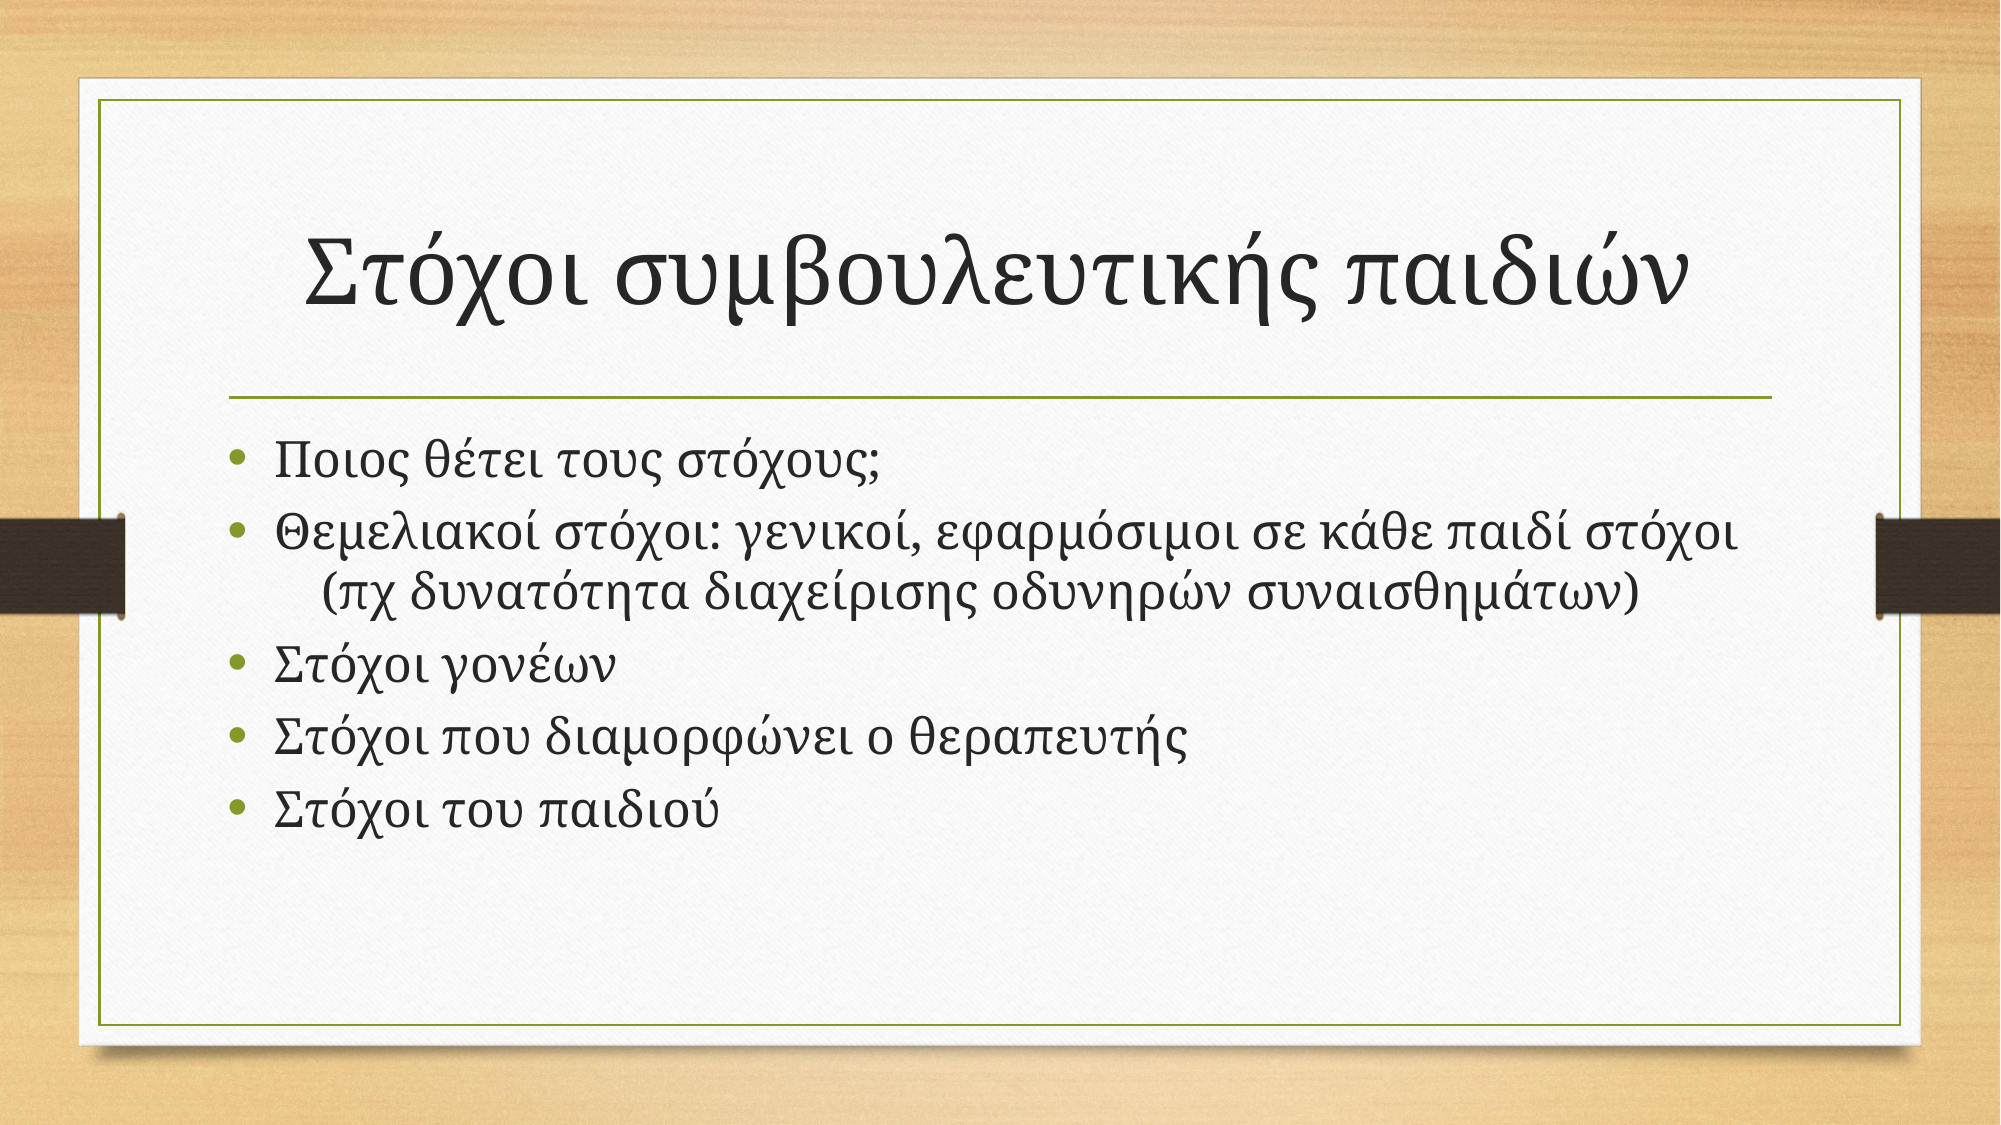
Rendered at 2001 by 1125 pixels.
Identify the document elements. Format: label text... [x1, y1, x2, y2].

title Στόχοι συμβουλευτικής παιδιών [212, 161, 1788, 376]
list Ποιος θέτει τους στόχους; Θεμελιακοί στόχοι: γενικοί, εφαρμόσιμοι σε κάθε παιδί στόχοι (πχ δυνατότητα διαχείρισης οδυνηρών συναισθημάτων) Στόχοι γονέων Στόχοι που διαμορφώνει ο θεραπευτής Στόχοι του παιδιού [212, 419, 1788, 964]
